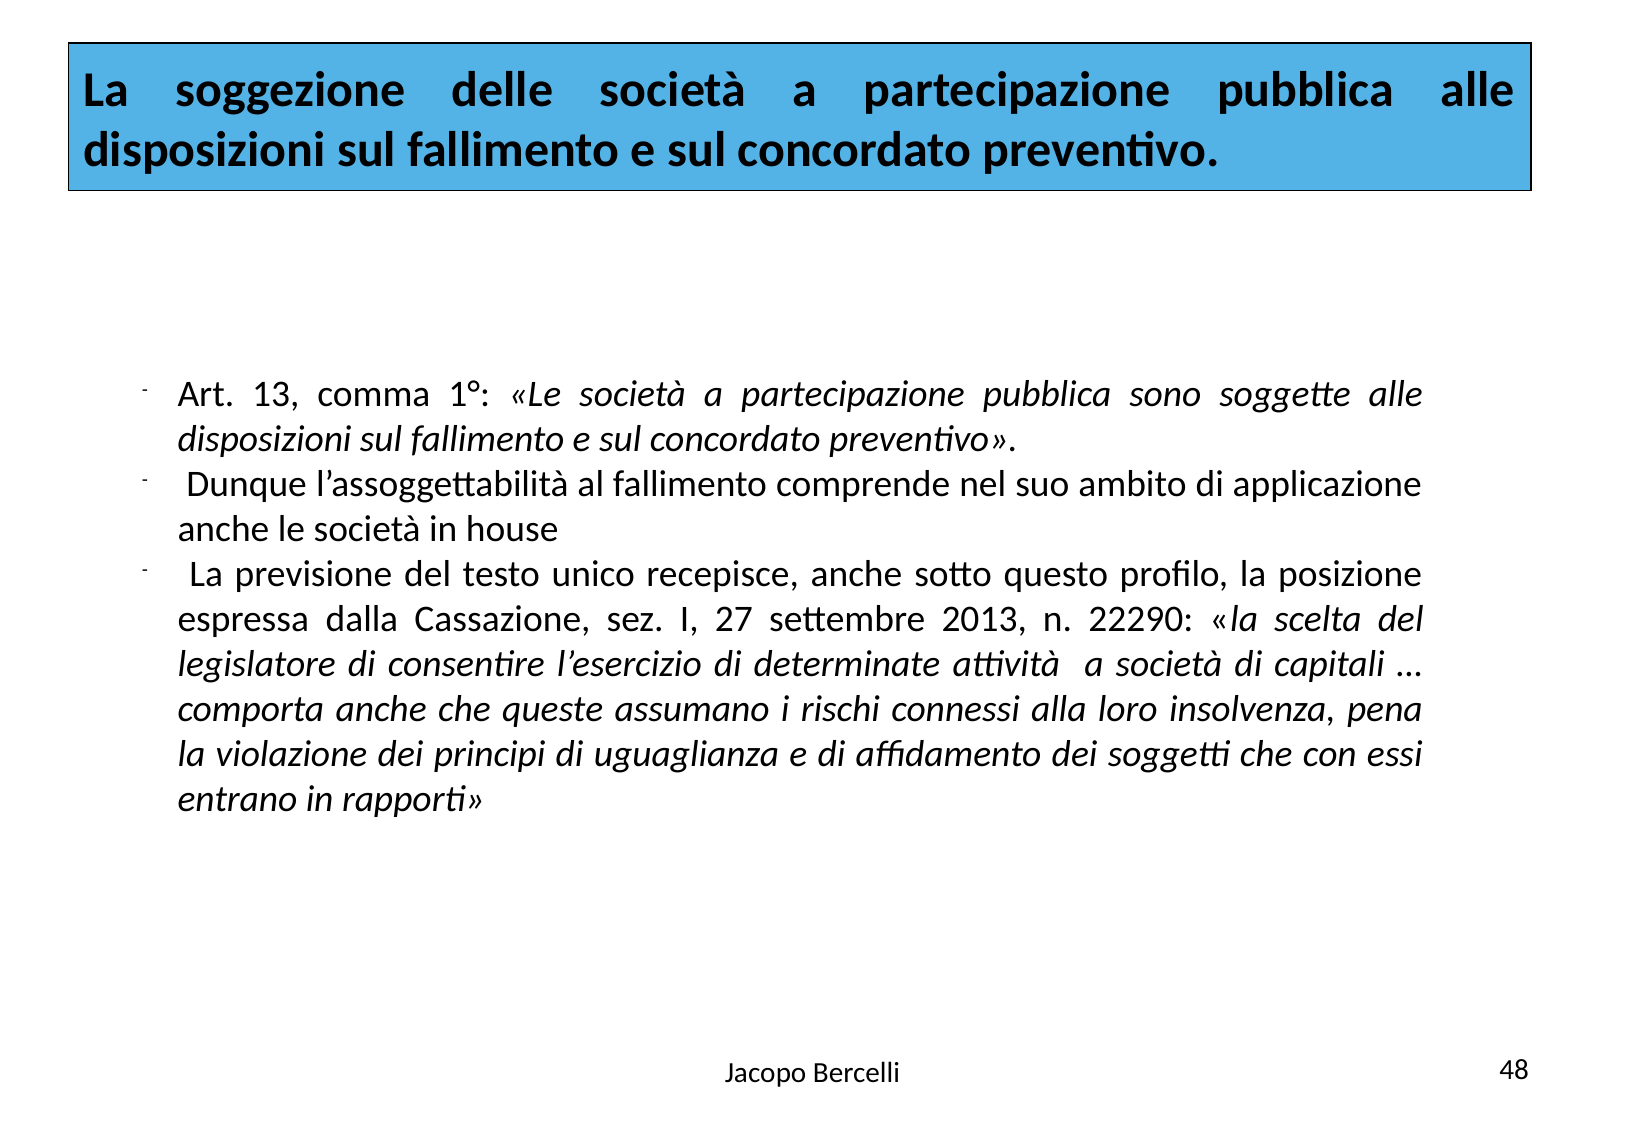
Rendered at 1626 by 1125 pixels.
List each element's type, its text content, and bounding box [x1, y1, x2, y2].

slide_number <numero> [1164, 1042, 1544, 1103]
text_box Jacopo Bercelli [633, 1046, 992, 1097]
list [81, 262, 1544, 1005]
text_box Art. 13, comma 1°: «Le società a partecipazione pubblica sono soggette alle disposizioni sul fallimento e sul concordato preventivo». Dunque l’assoggettabilità al fallimento comprende nel suo ambito di applicazione anche le società in house La previsione del testo unico recepisce, anche sotto questo profilo, la posizione espressa dalla Cassazione, sez. I, 27 settembre 2013, n. 22290: «la scelta del legislatore di consentire l’esercizio di determinate attività a società di capitali … comporta anche che queste assumano i rischi connessi alla loro insolvenza, pena la violazione dei principi di uguaglianza e di affidamento dei soggetti che con essi entrano in rapporti» [127, 361, 1439, 827]
title La soggezione delle società a partecipazione pubblica alle disposizioni sul fallimento e sul concordato preventivo. [68, 42, 1531, 191]
